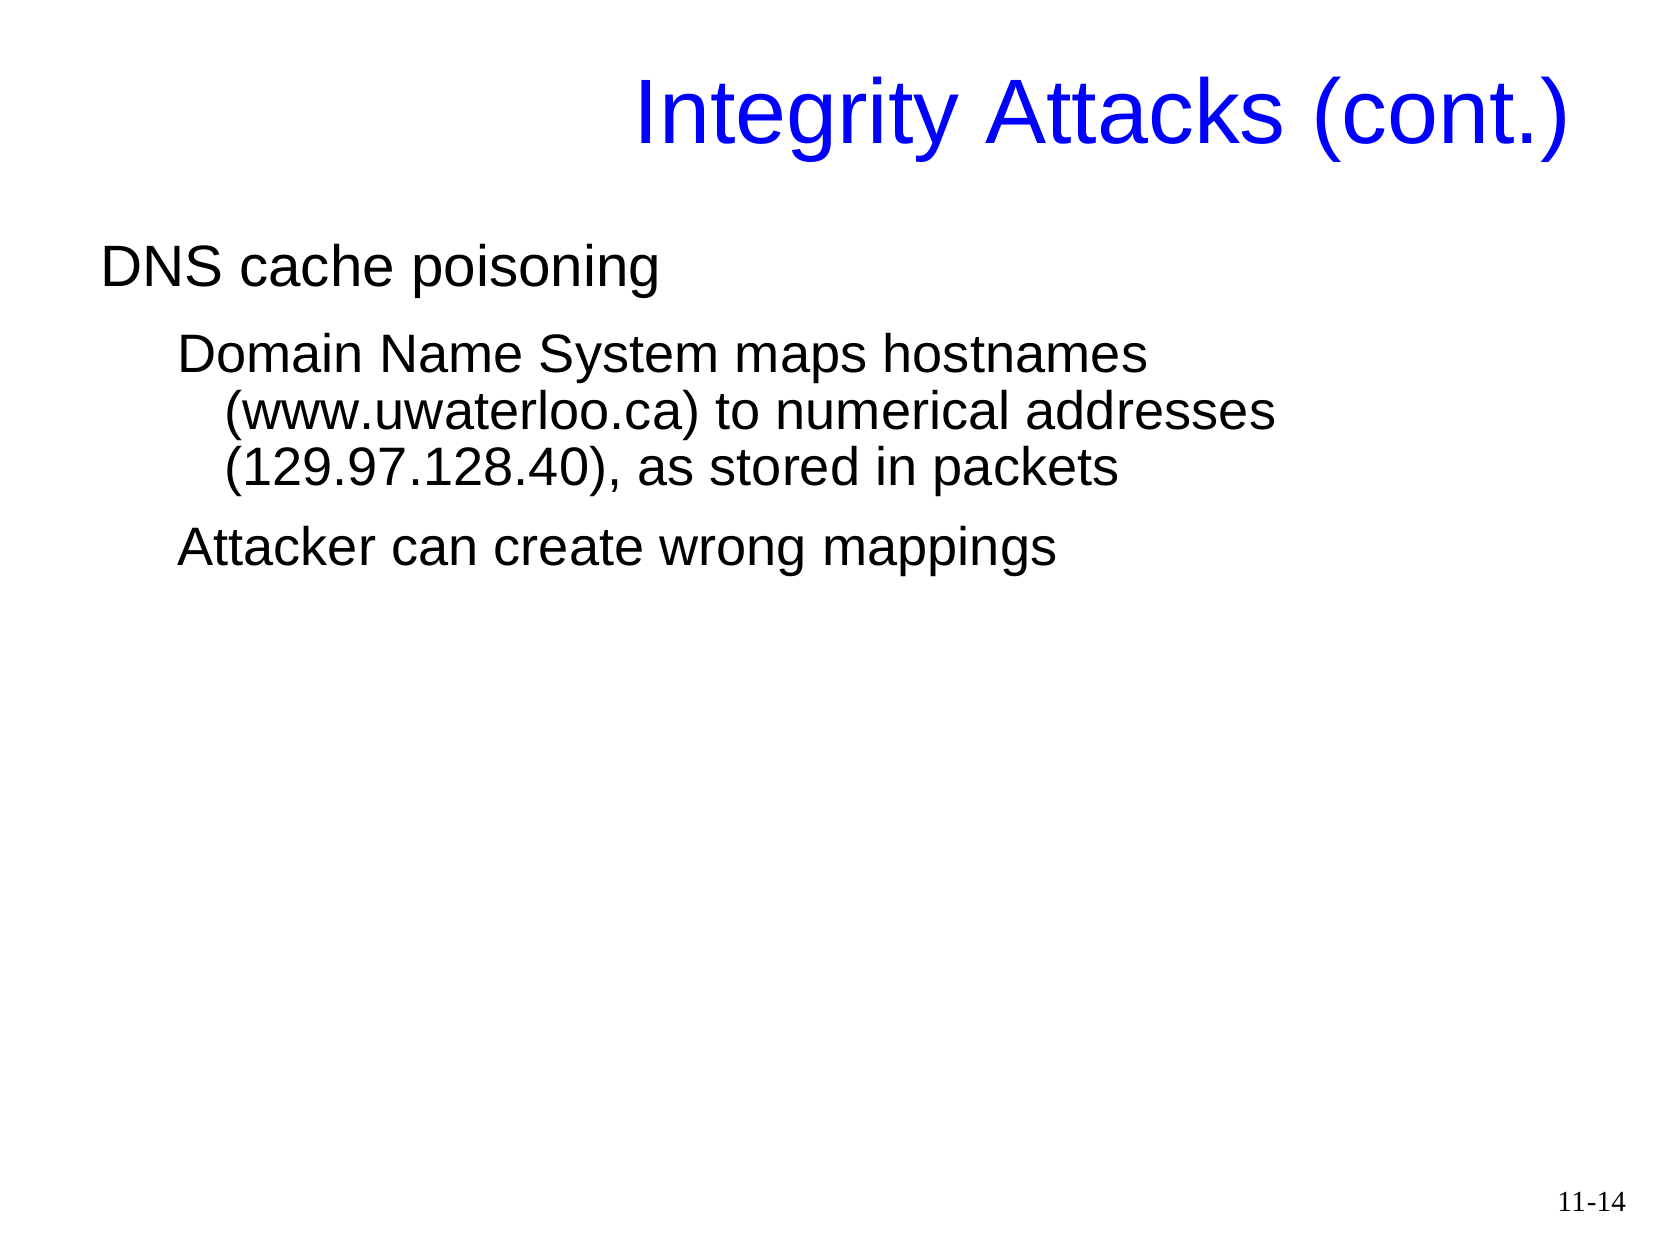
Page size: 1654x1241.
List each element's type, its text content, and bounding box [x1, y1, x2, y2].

list DNS cache poisoning Domain Name System maps hostnames (www.uwaterloo.ca) to numerical addresses (129.97.128.40), as stored in packets Attacker can create wrong mappings [82, 237, 1571, 1170]
title Integrity Attacks (cont.) [84, 11, 1573, 218]
